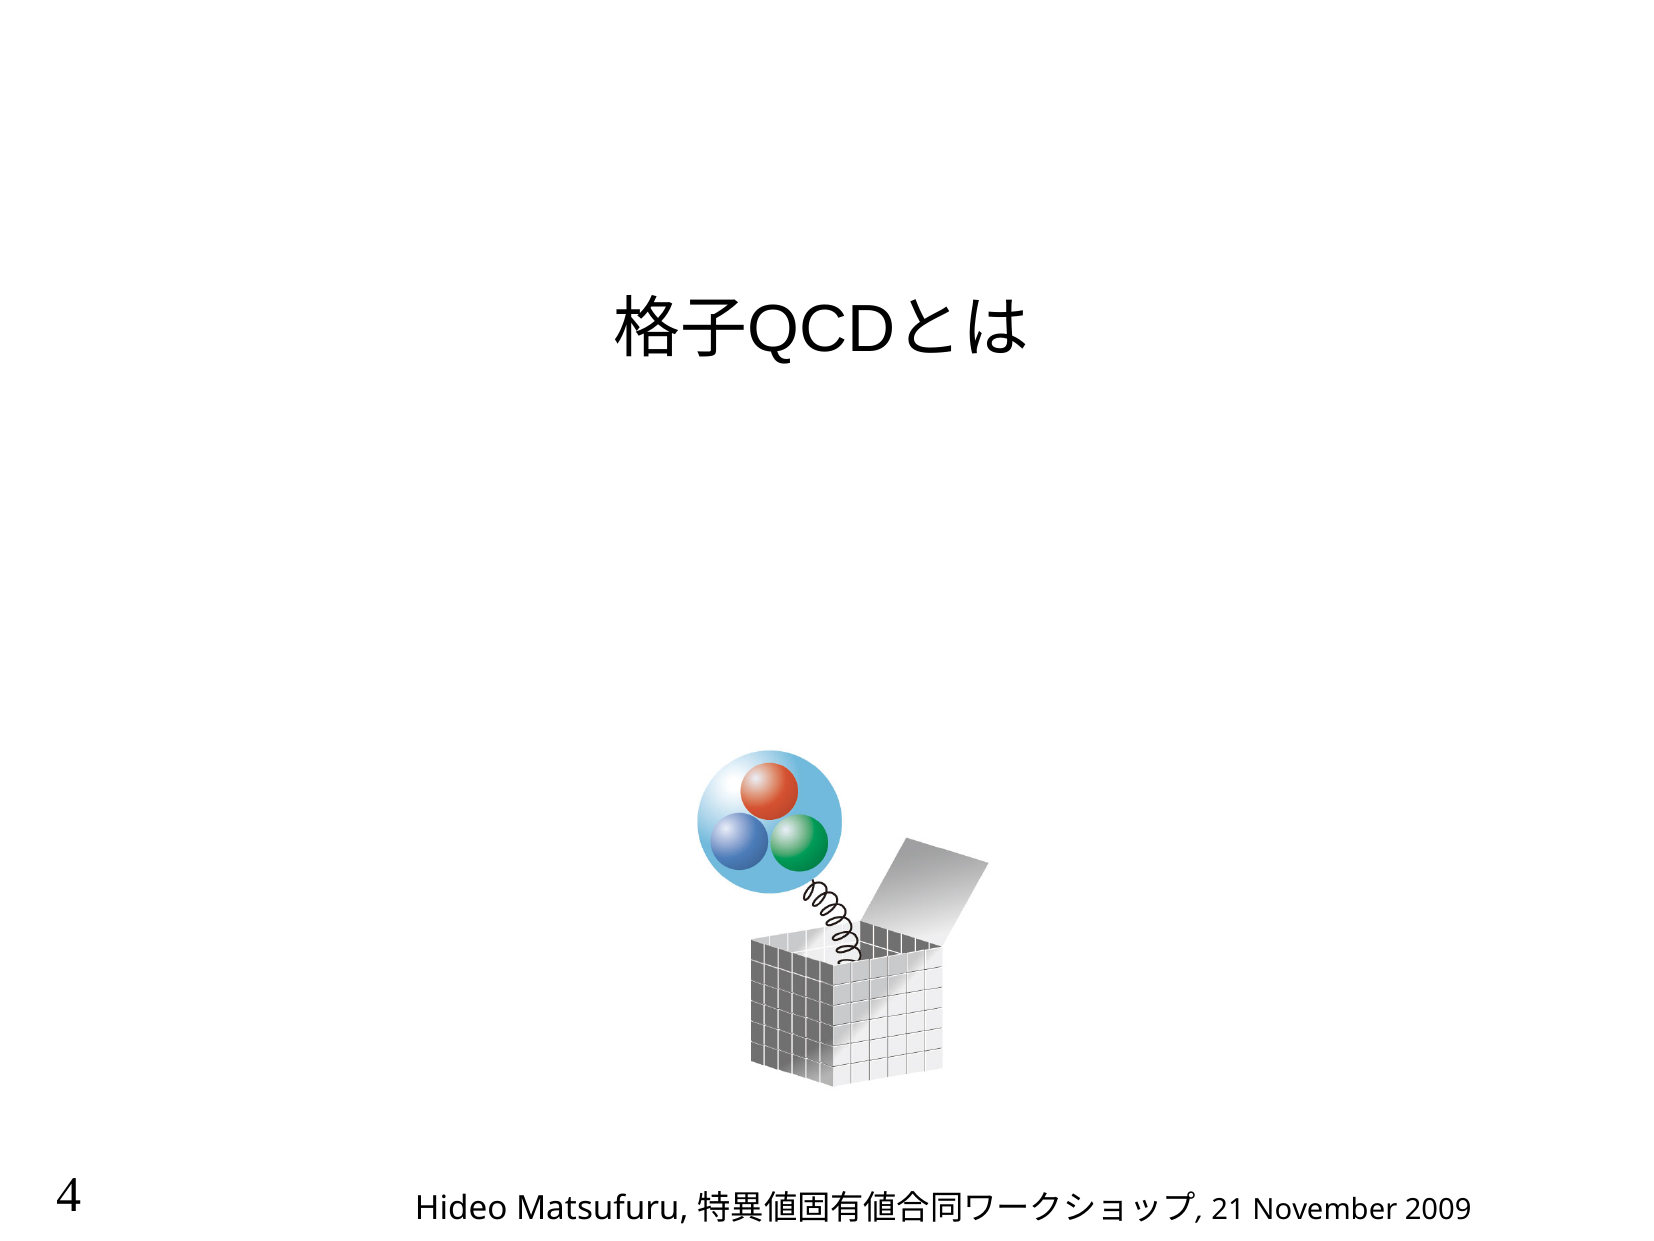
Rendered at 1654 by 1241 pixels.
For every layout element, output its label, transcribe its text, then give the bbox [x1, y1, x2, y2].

picture [686, 737, 1000, 1100]
title 格子QCDとは [77, 218, 1566, 426]
